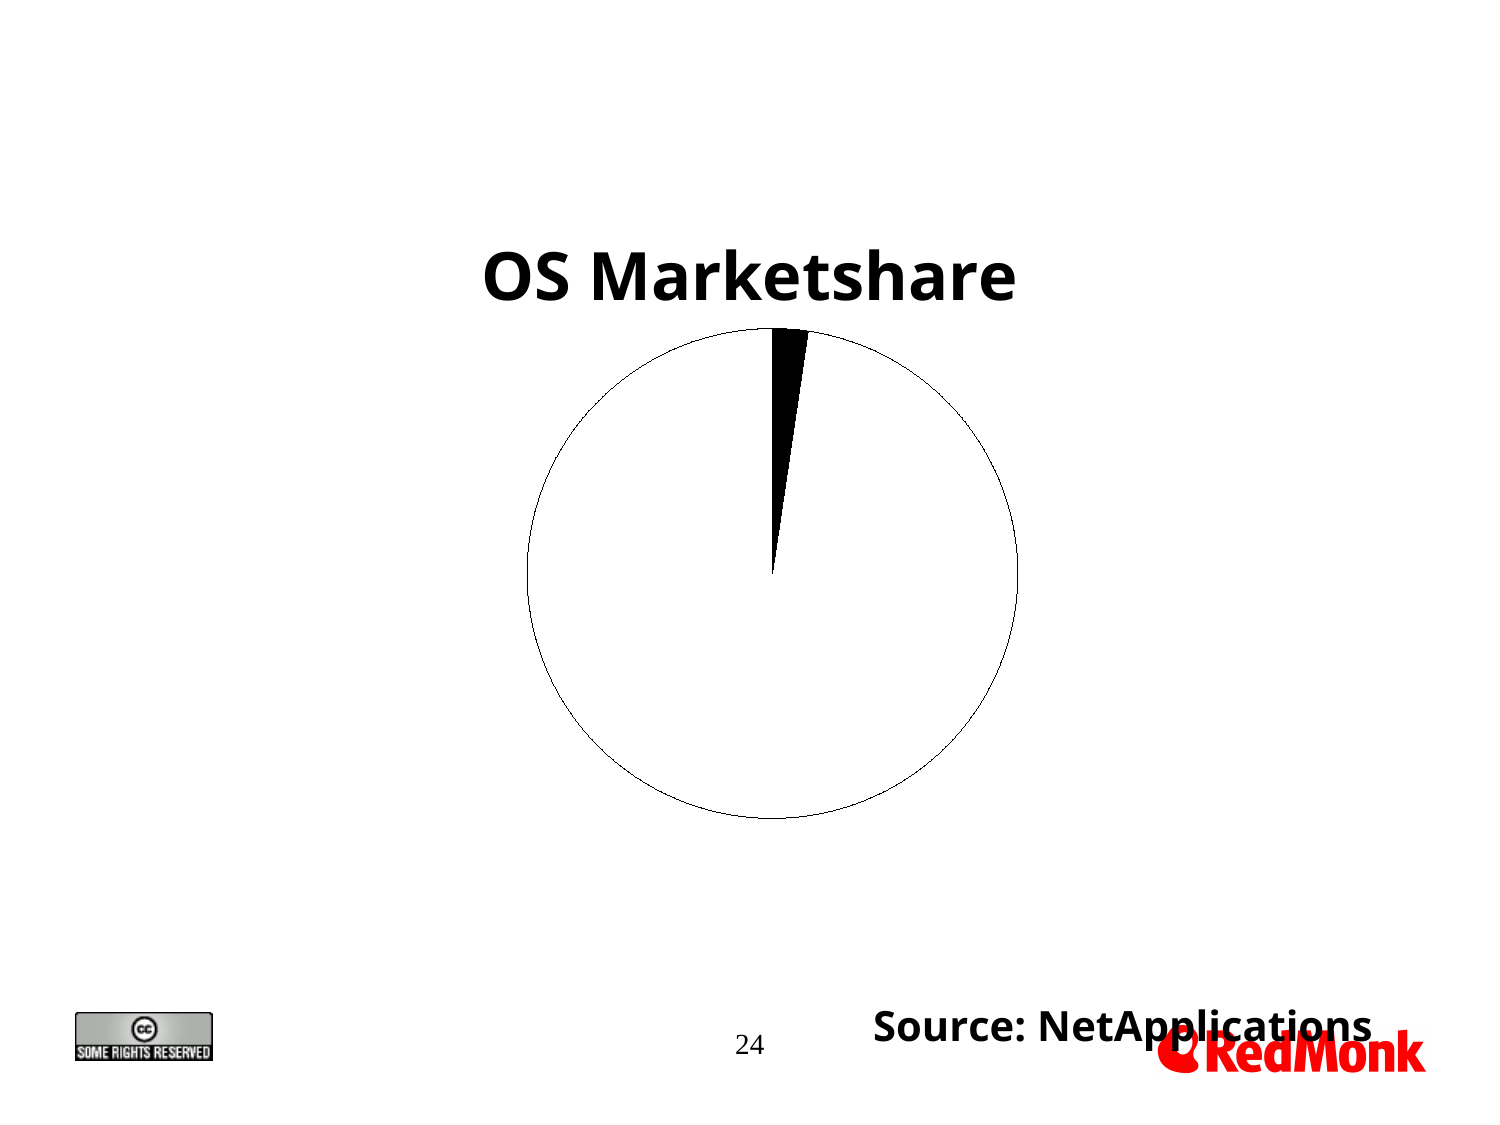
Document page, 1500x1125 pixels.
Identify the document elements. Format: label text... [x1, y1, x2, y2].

picture [1306, 1023, 1316, 1036]
picture [75, 1012, 213, 1061]
text_box OS Marketshare Source: NetApplications [112, 224, 1388, 973]
picture [1151, 1023, 1433, 1075]
picture [1178, 1023, 1187, 1036]
picture [1250, 1030, 1258, 1037]
picture [1151, 1023, 1160, 1036]
